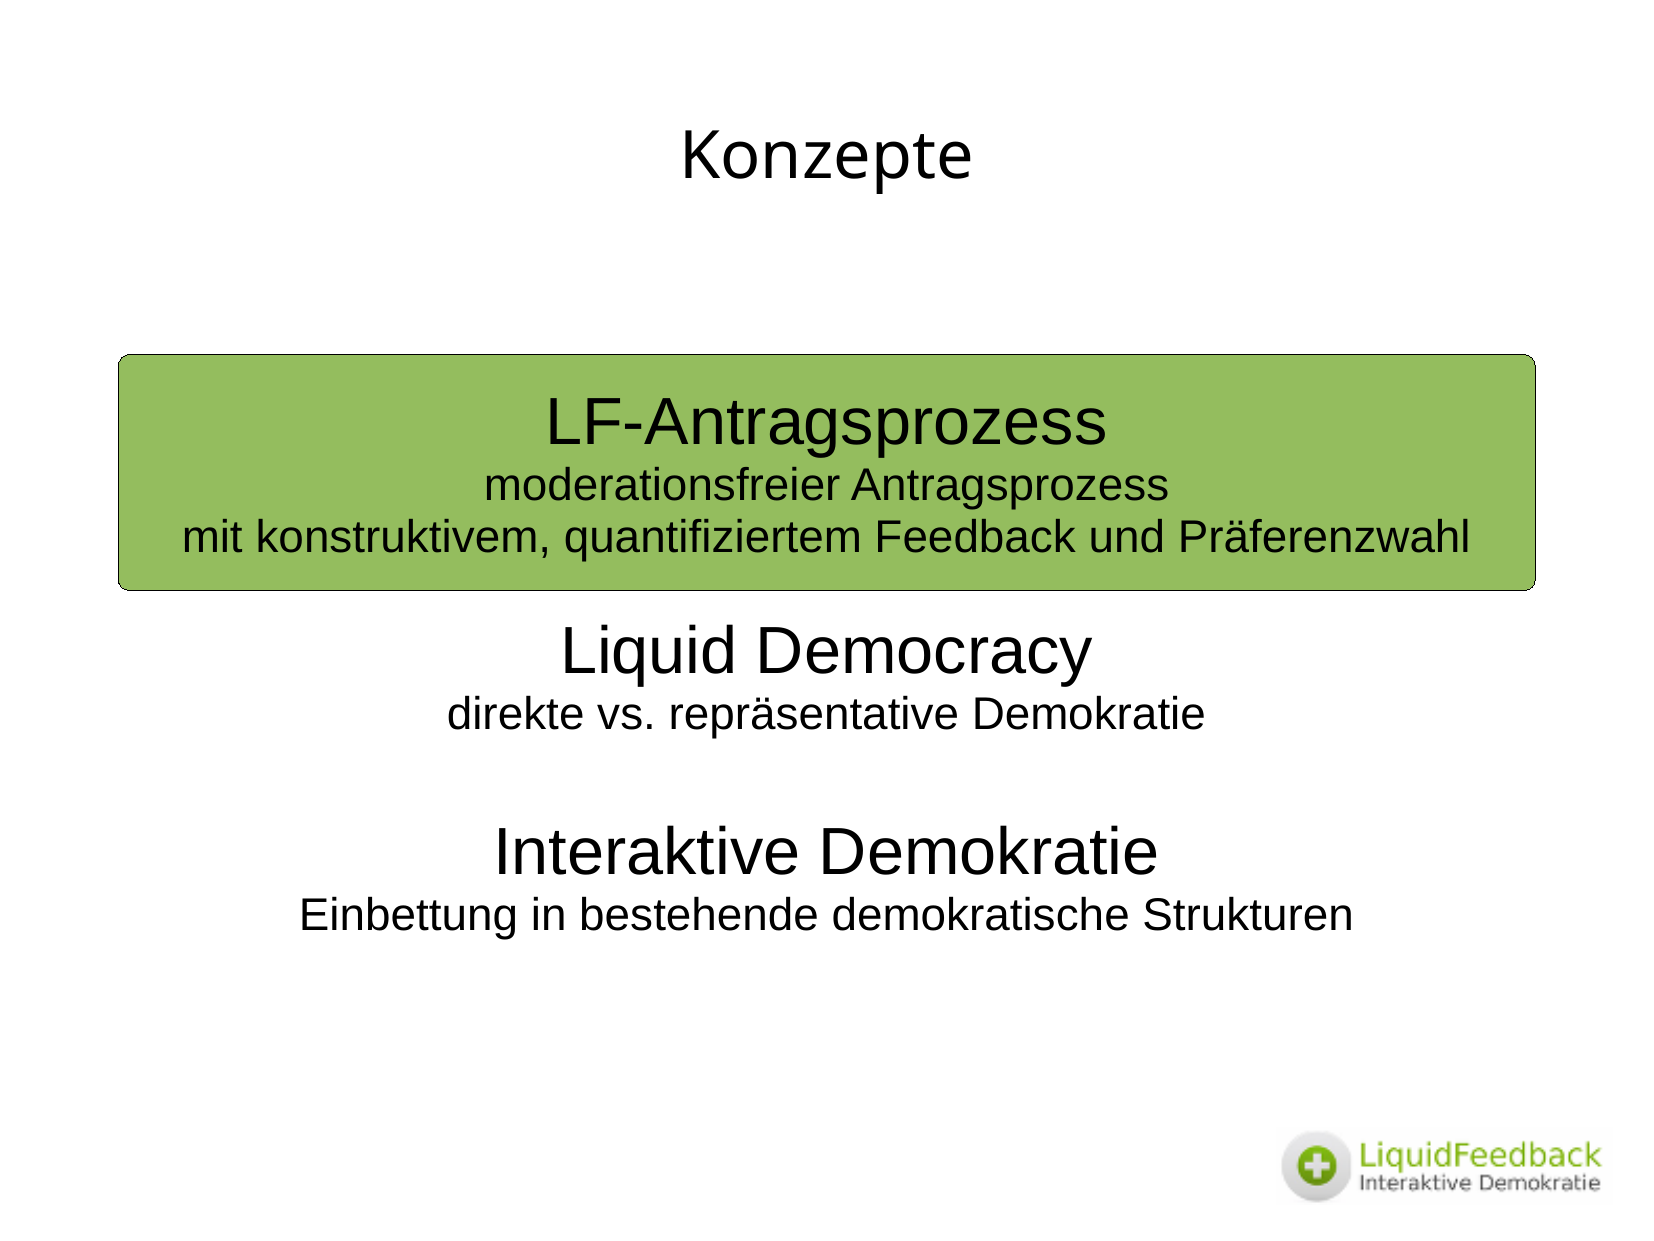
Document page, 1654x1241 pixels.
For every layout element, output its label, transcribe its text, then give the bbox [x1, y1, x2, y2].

title Konzepte [82, 49, 1571, 257]
picture [1276, 1127, 1613, 1205]
subtitle LF-Antragsprozess moderationsfreier Antragsprozess mit konstruktivem, quantifiziertem Feedback und Präferenzwahl Liquid Democracy direkte vs. repräsentative Demokratie Interaktive Demokratie Einbettung in bestehende demokratische Strukturen [82, 290, 1571, 1109]
